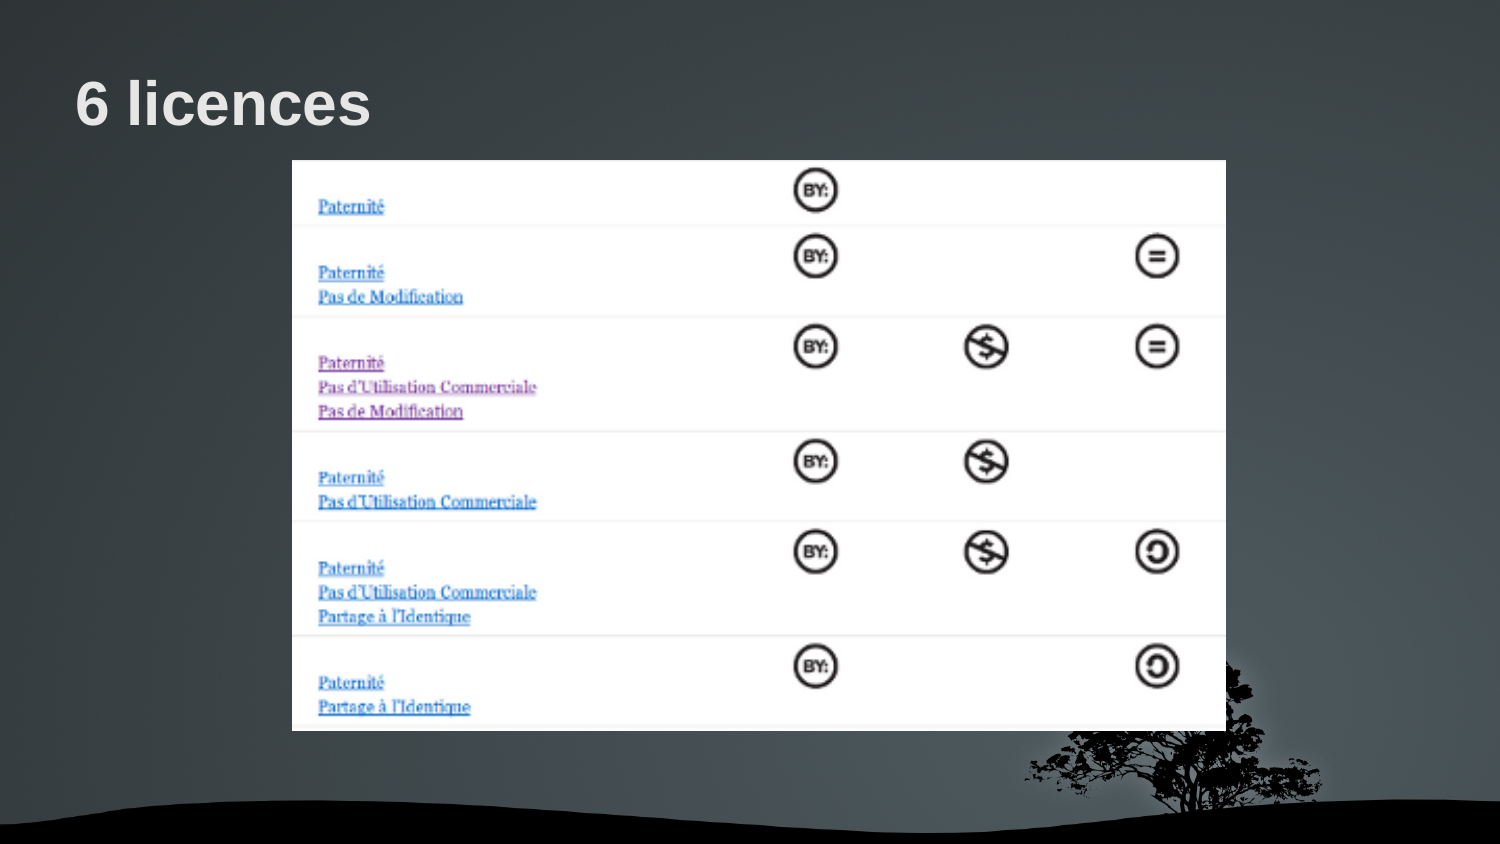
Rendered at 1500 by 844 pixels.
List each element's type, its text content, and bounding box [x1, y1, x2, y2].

title 6 licences [74, 33, 1425, 175]
picture [0, 0, 1500, 844]
